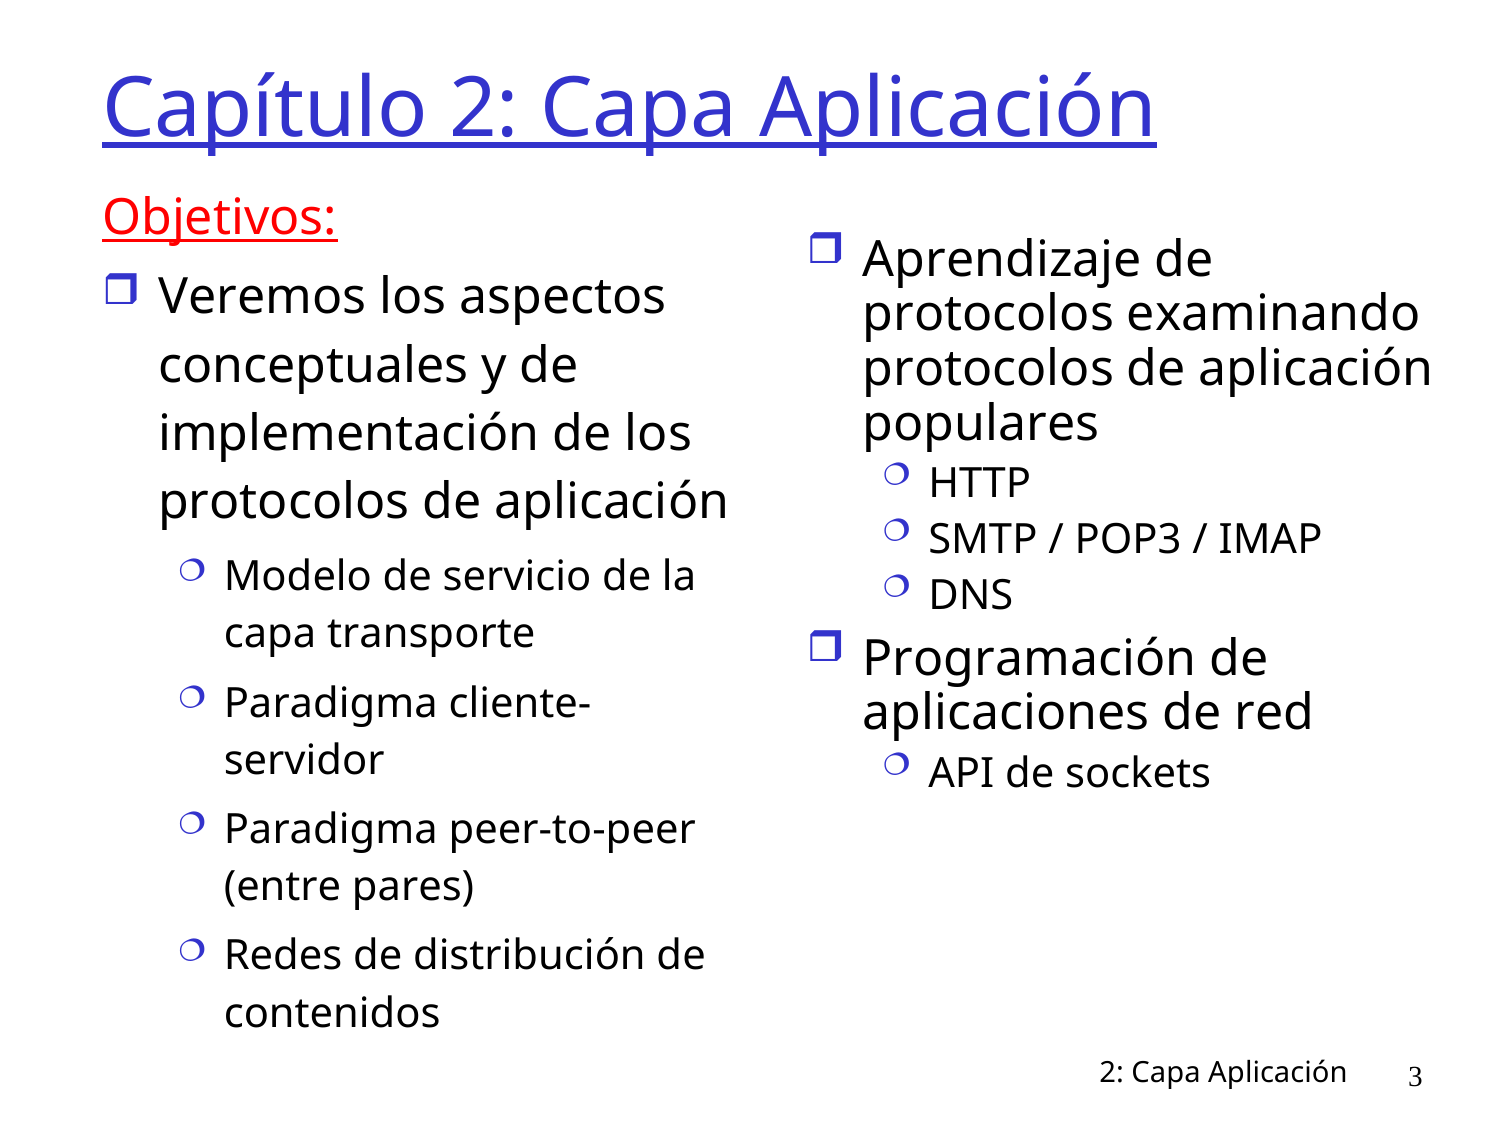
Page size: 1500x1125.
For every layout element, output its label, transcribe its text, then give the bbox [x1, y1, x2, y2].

title Capítulo 2: Capa Aplicación [87, 15, 1463, 196]
list Objetivos: Veremos los aspectos conceptuales y de implementación de los protocolos de aplicación Modelo de servicio de la capa transporte Paradigma cliente-servidor Paradigma peer-to-peer (entre pares) Redes de distribución de contenidos [87, 183, 759, 1025]
list Aprendizaje de protocolos examinando protocolos de aplicación populares HTTP SMTP / POP3 / IMAP DNS Programación de aplicaciones de red API de sockets [792, 224, 1464, 1066]
